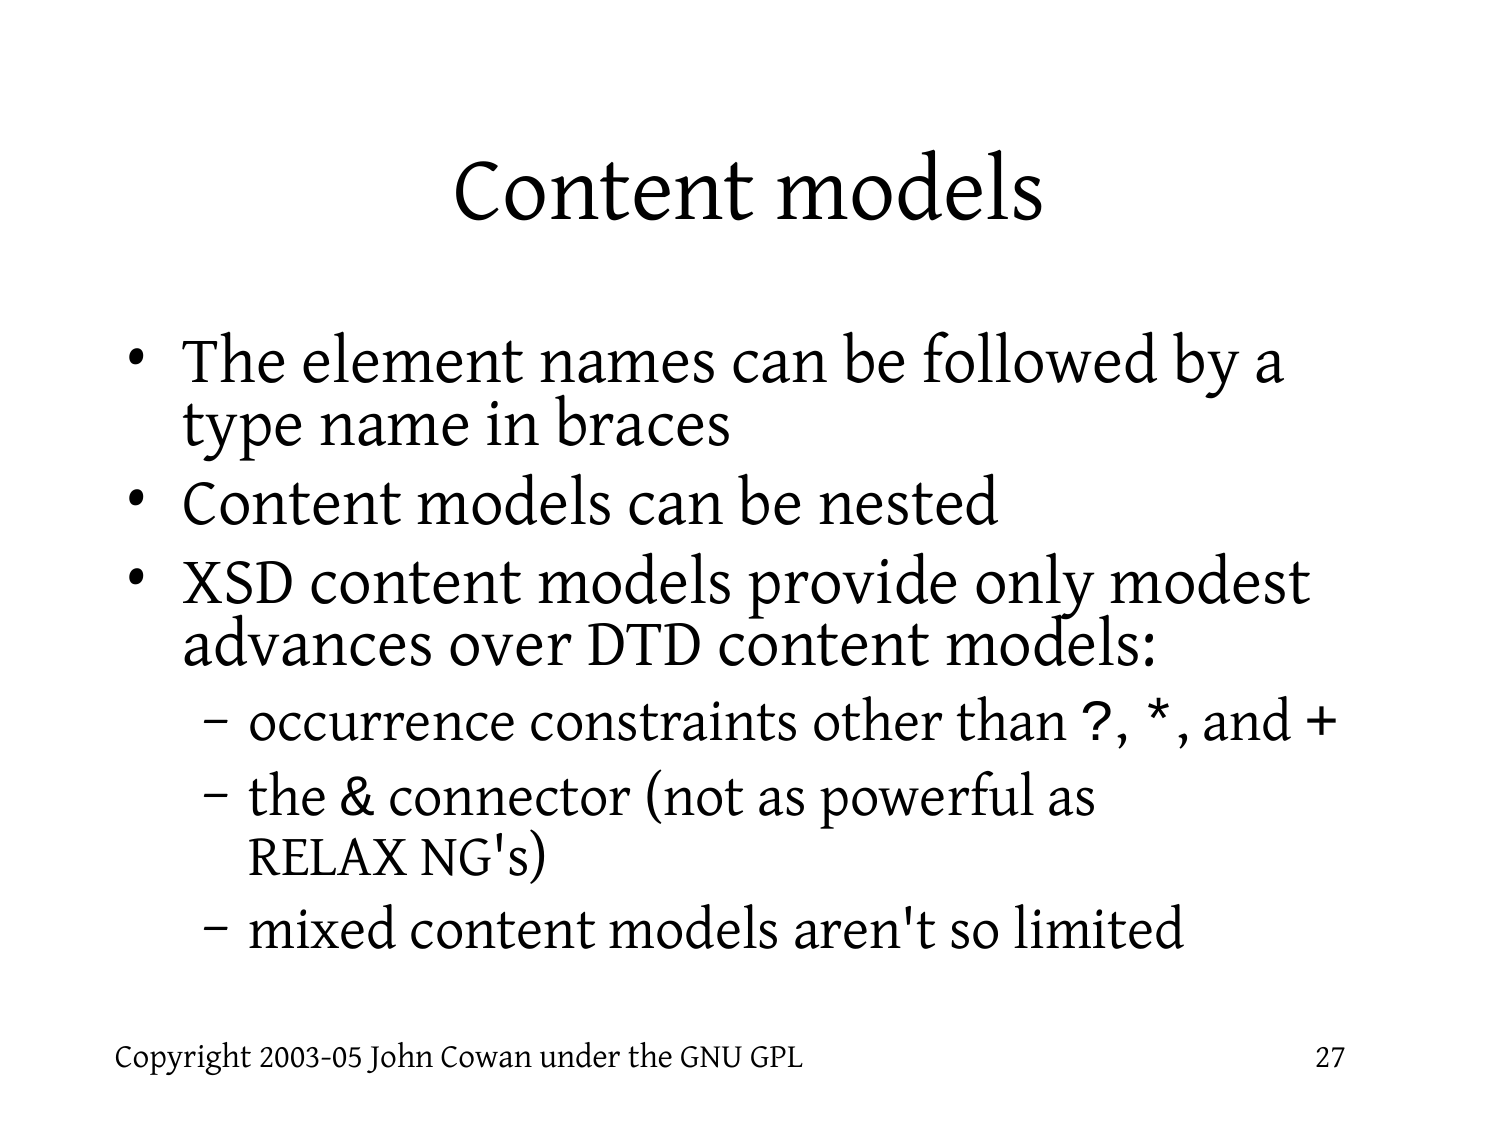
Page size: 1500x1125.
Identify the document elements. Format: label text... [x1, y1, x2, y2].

title Content models [112, 99, 1388, 288]
list The element names can be followed by a type name in braces Content models can be nested XSD content models provide only modest advances over DTD content models: occurrence constraints other than ?, *, and + the & connector (not as powerful as RELAX NG's) mixed content models aren't so limited [112, 324, 1388, 1094]
